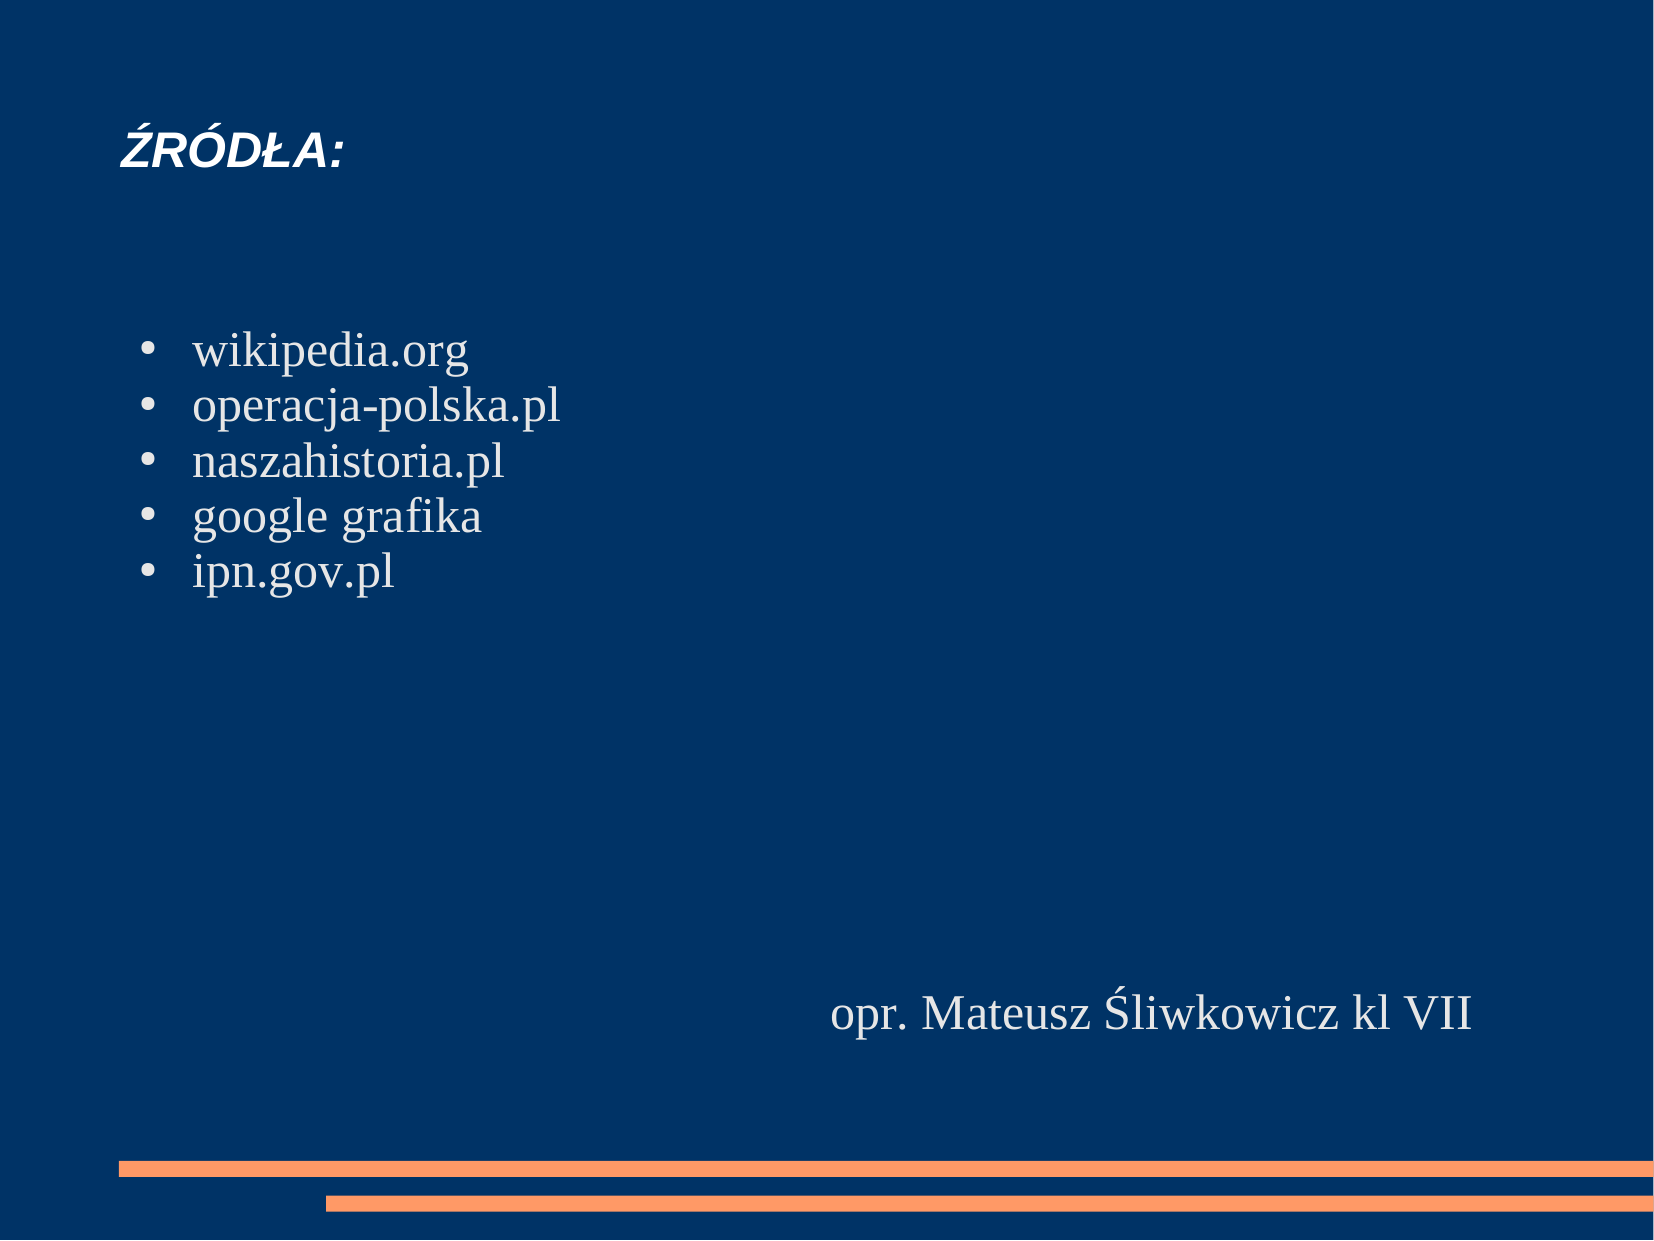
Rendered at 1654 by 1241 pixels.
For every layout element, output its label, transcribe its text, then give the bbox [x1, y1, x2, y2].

title ŹRÓDŁA: [121, 46, 1534, 254]
list wikipedia.org operacja-polska.pl naszahistoria.pl google grafika ipn.gov.pl opr. Mateusz Śliwkowicz kl VII [121, 322, 1561, 1132]
